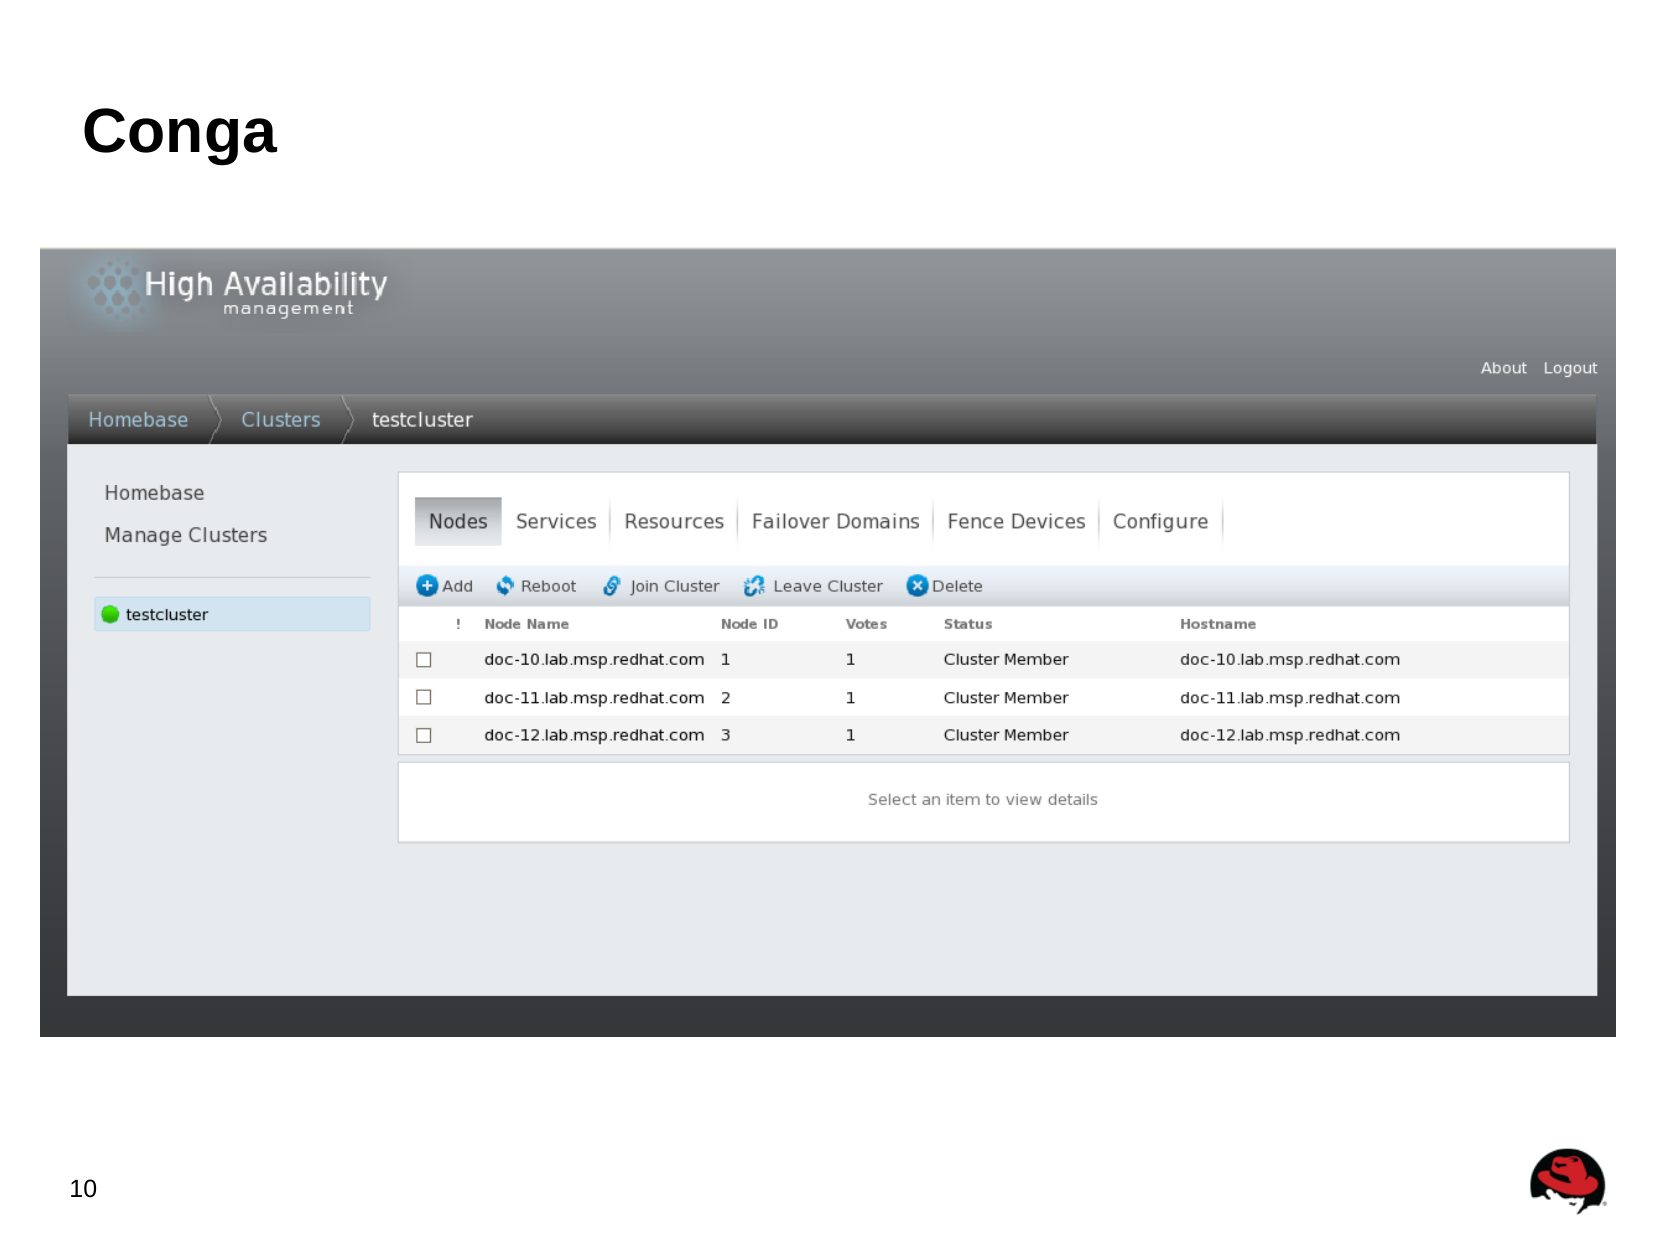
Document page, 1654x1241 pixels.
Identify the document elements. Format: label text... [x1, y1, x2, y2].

picture [40, 247, 1616, 1038]
title Conga [82, 37, 1571, 226]
picture [1529, 1146, 1613, 1224]
